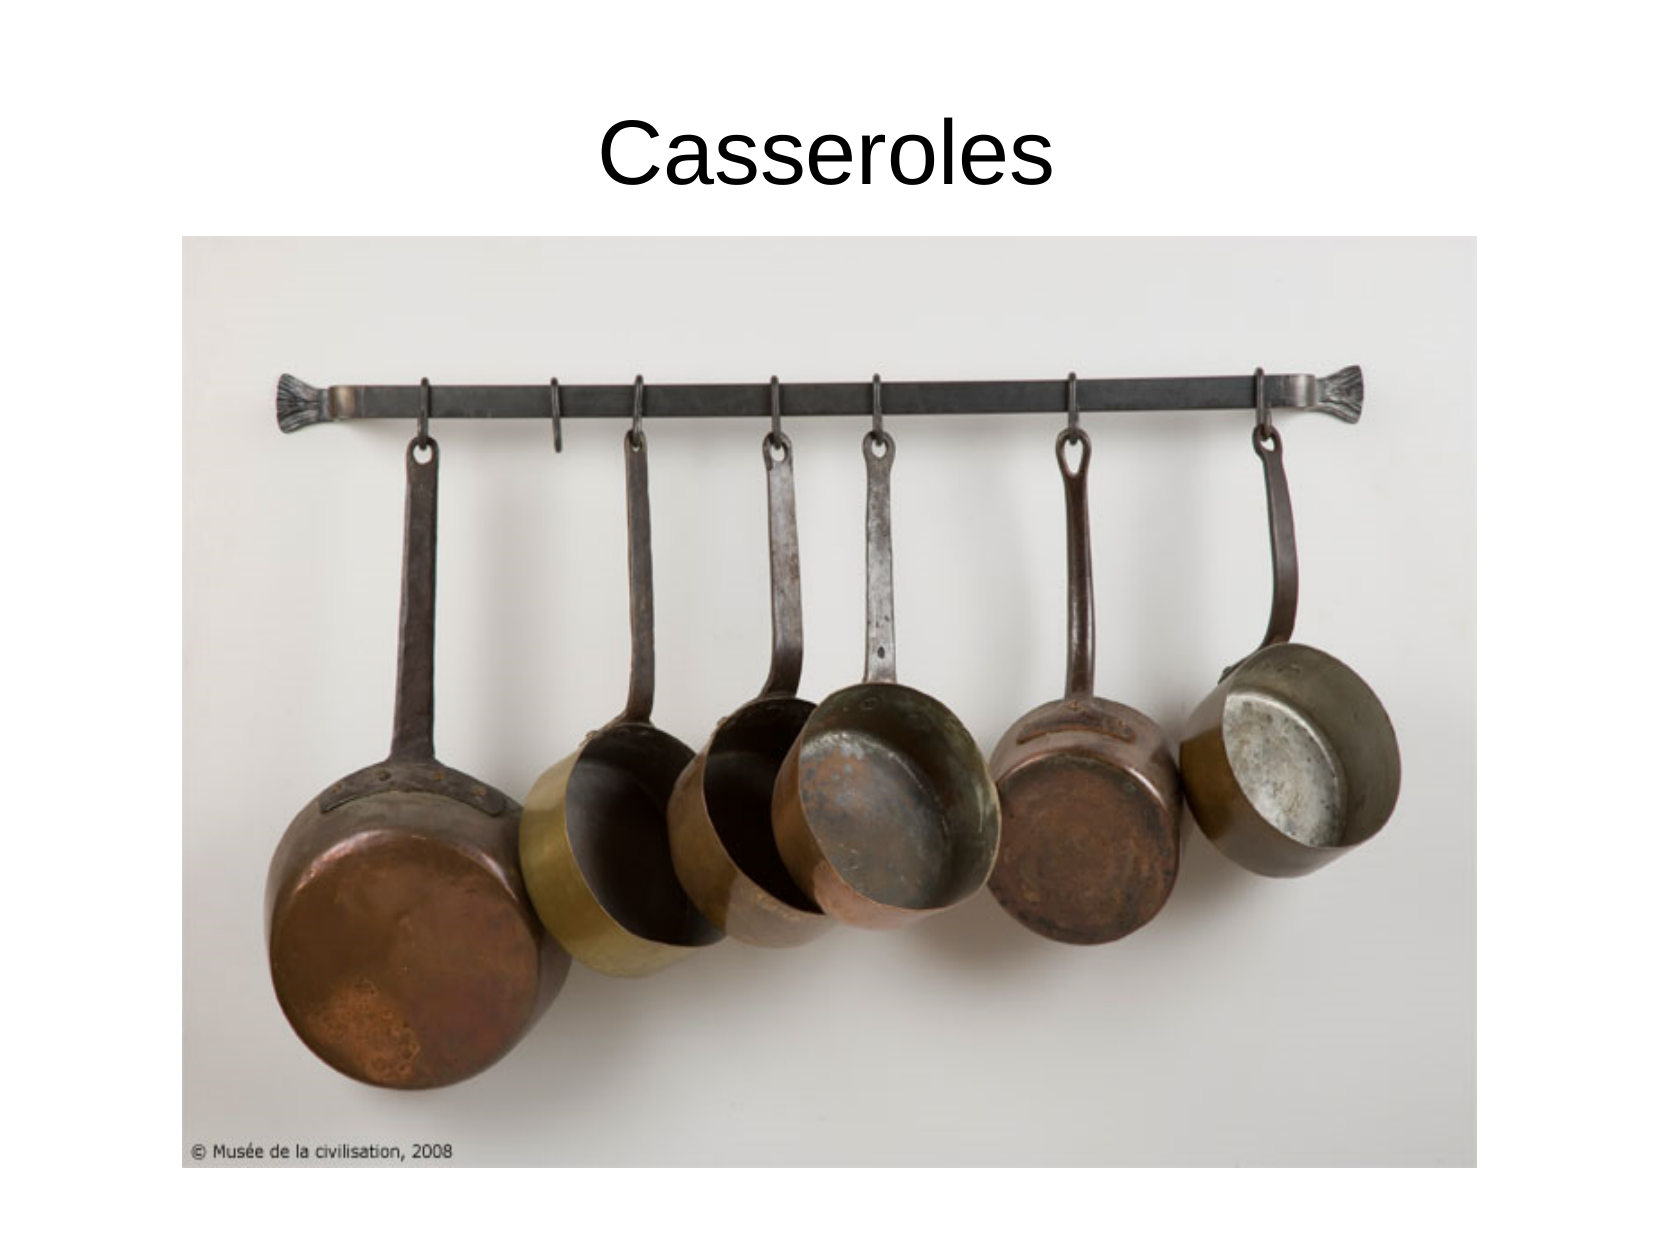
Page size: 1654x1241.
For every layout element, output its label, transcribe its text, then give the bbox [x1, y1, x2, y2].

title Casseroles [82, 56, 1571, 250]
picture [182, 236, 1477, 1168]
